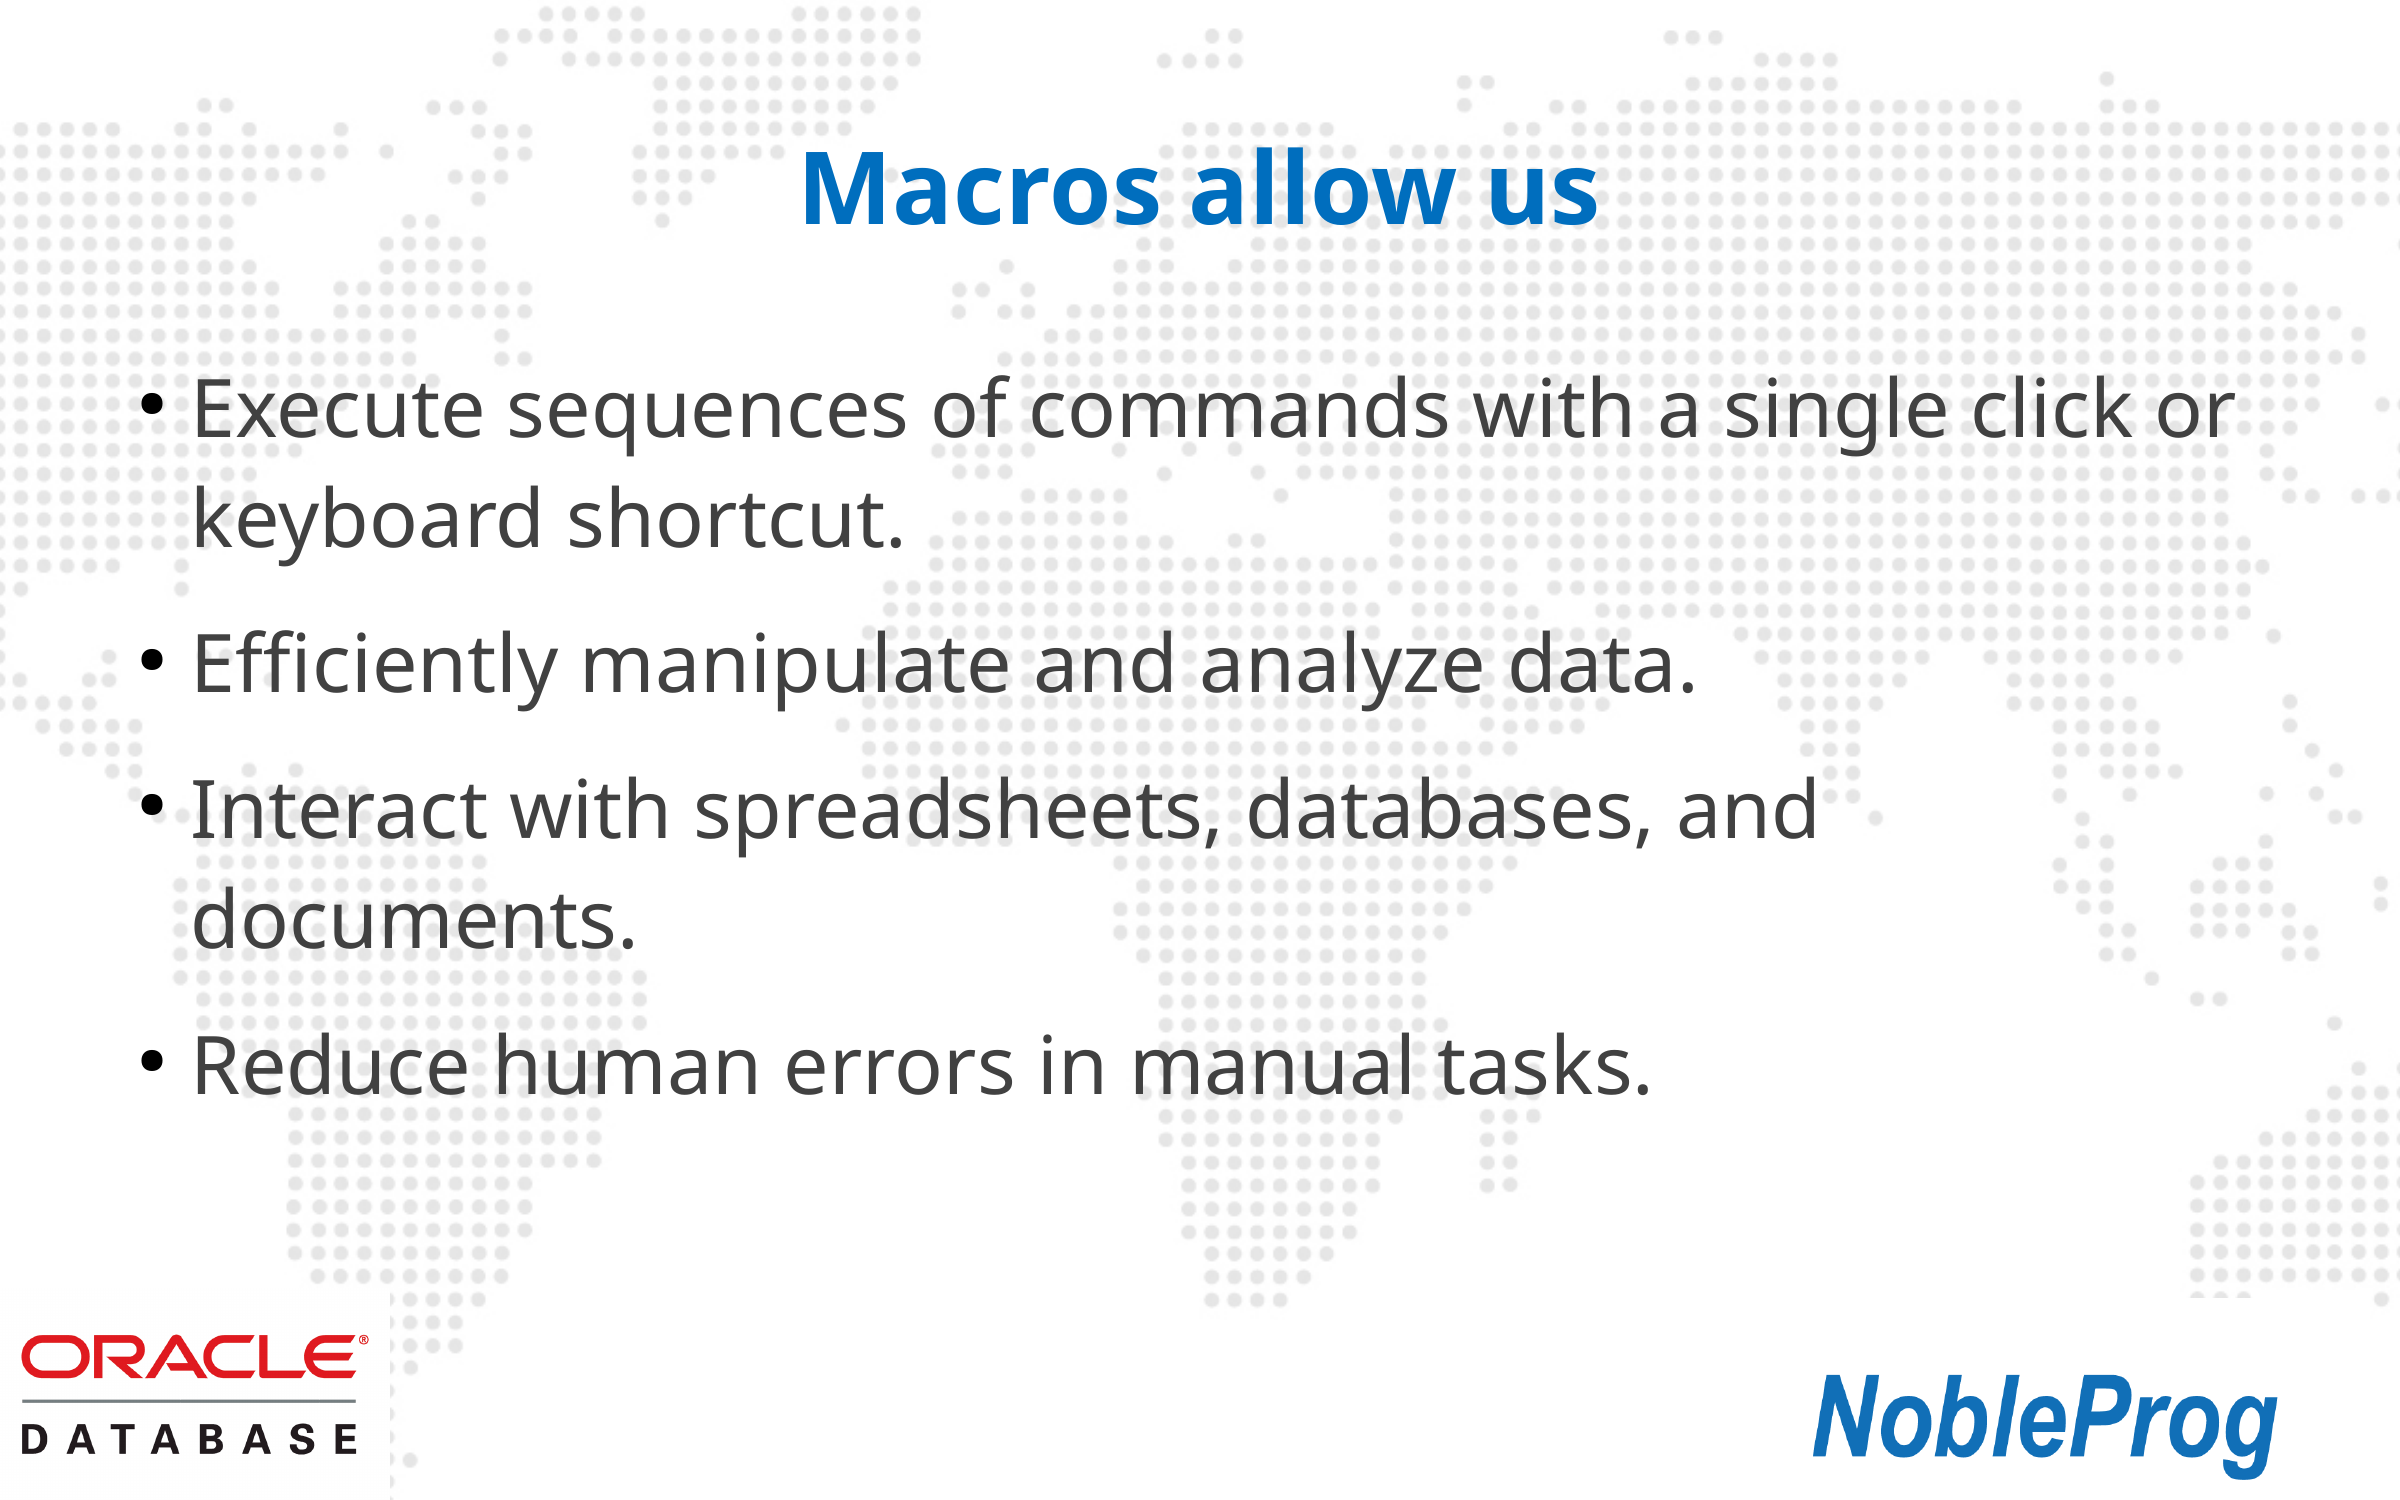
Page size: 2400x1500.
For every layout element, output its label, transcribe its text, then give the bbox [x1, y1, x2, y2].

list Execute sequences of commands with a single click or keyboard shortcut. Efficiently manipulate and analyze data. Interact with spreadsheets, databases, and documents. Reduce human errors in manual tasks. [120, 350, 2280, 1221]
title Macros allow us [120, 59, 2280, 311]
picture [0, 0, 2400, 1500]
